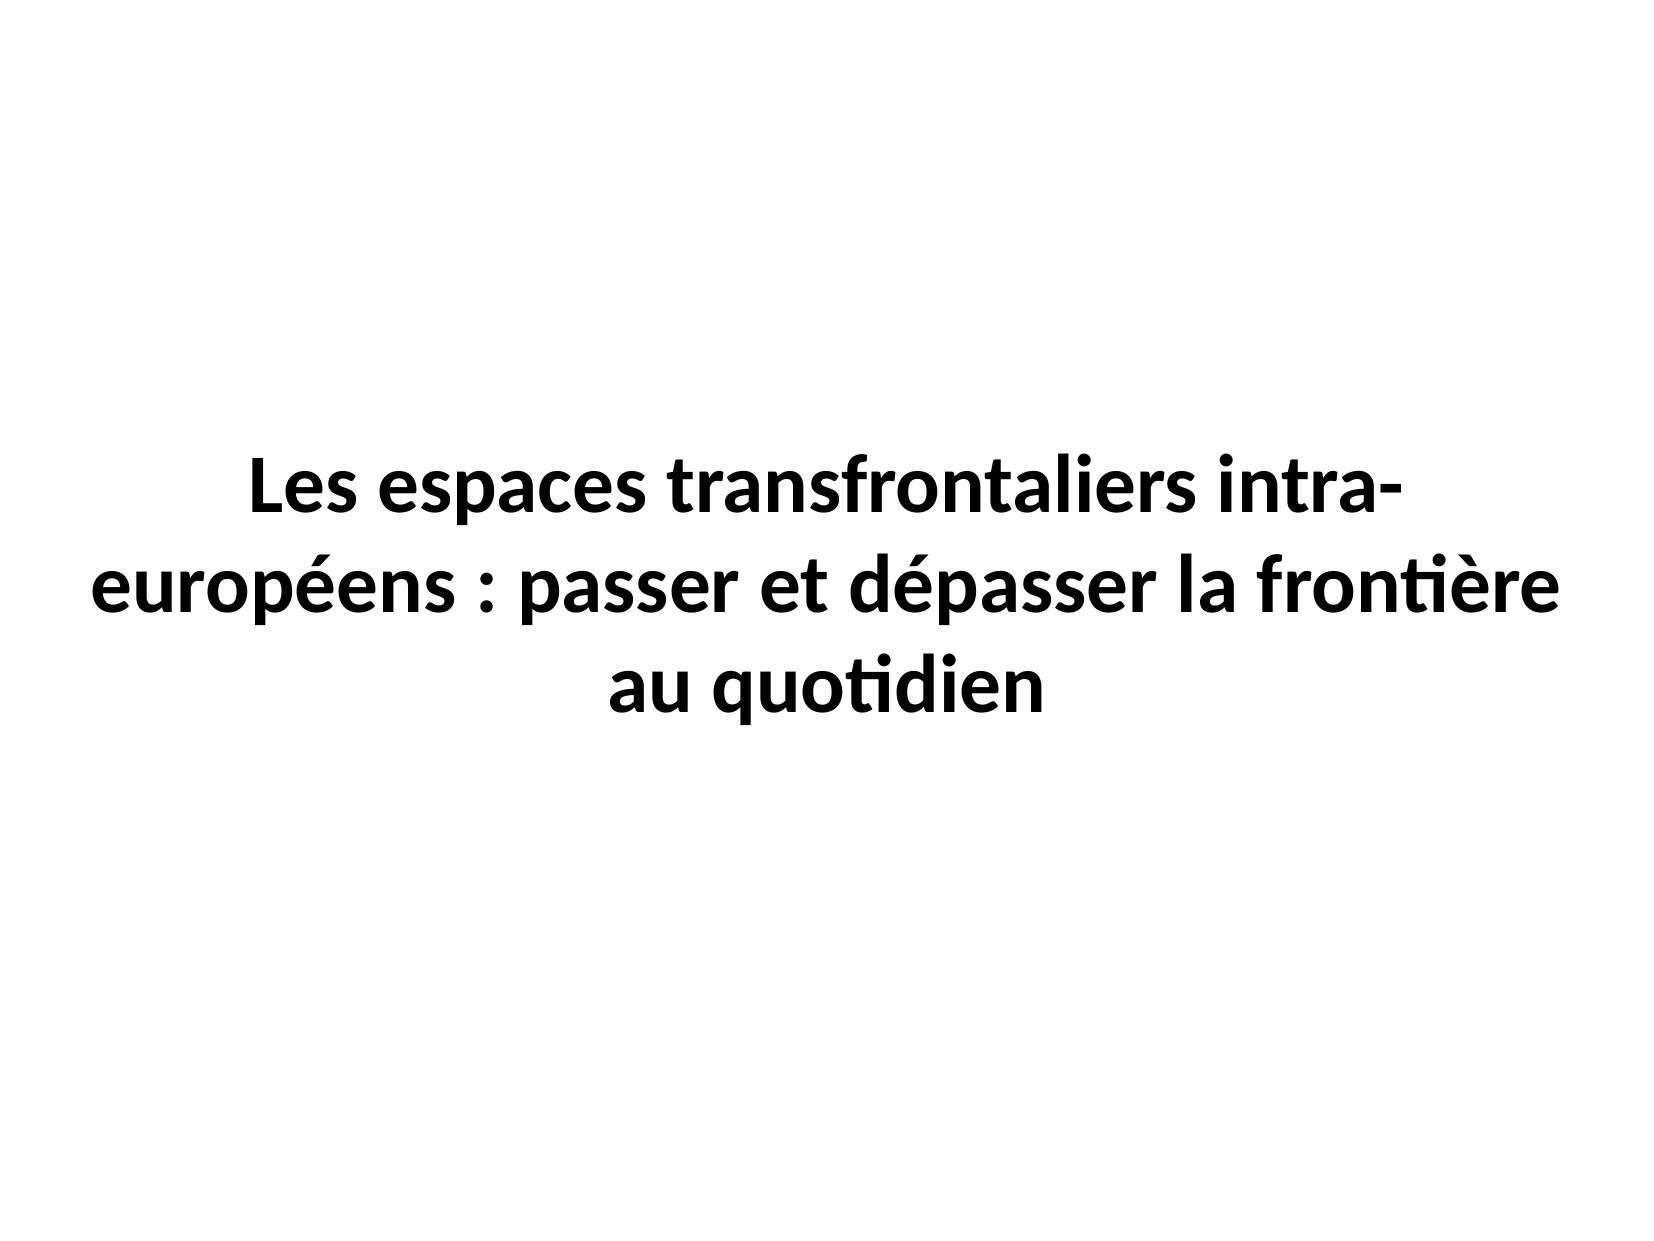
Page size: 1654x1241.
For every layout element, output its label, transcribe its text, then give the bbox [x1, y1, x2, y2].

subtitle Les espaces transfrontaliers intra-européens : passer et dépasser la frontière au quotidien [82, 49, 1571, 1109]
